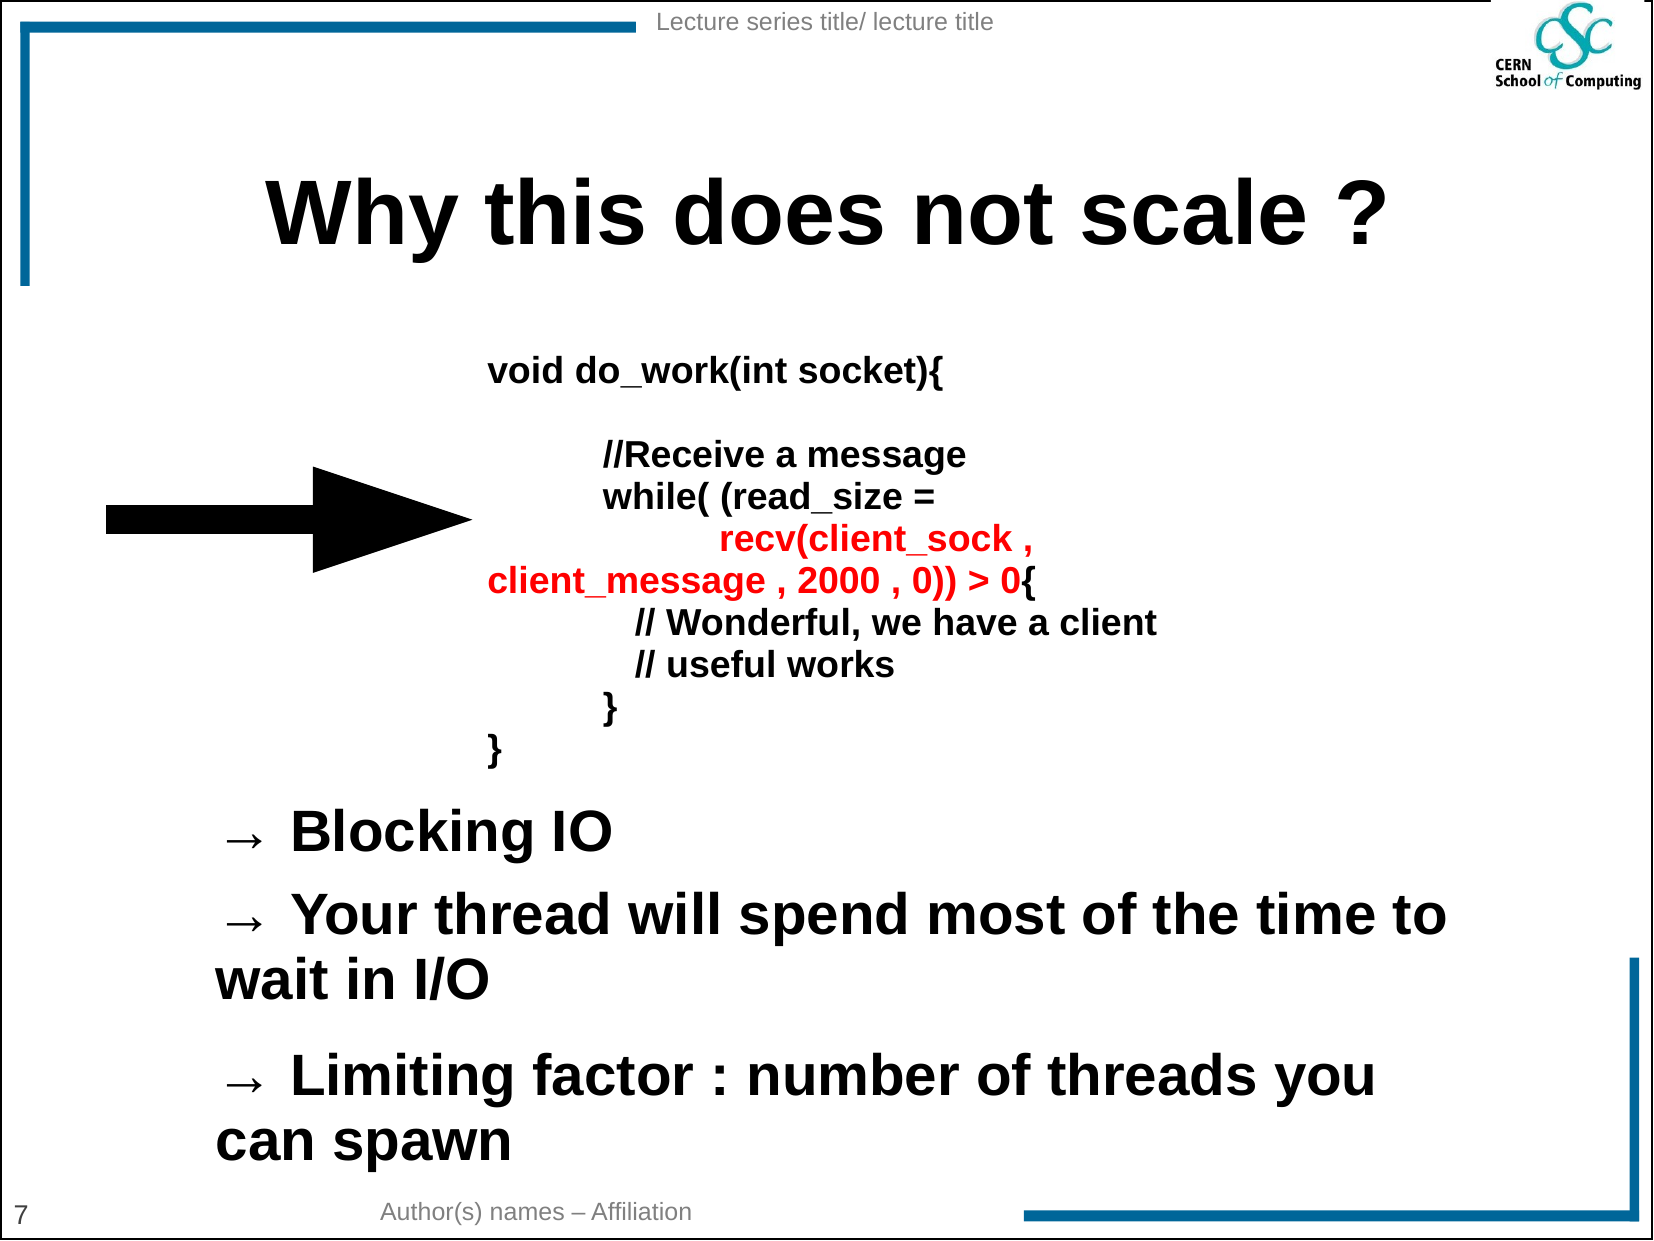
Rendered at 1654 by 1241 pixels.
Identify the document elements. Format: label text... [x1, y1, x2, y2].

text_box Why this does not scale ? [251, 154, 1407, 272]
text_box → Your thread will spend most of the time to wait in I/O [200, 874, 1489, 1020]
text_box → Blocking IO [200, 791, 1111, 874]
text_box [59, 366, 1583, 1241]
text_box void do_work(int socket){ //Receive a message while( (read_size = recv(client_sock , client_message , 2000 , 0)) > 0{ // Wonderful, we have a client // useful works } } [472, 342, 1323, 820]
text_box → Limiting factor : number of threads you can spawn [200, 1035, 1489, 1182]
picture [1490, 0, 1645, 90]
